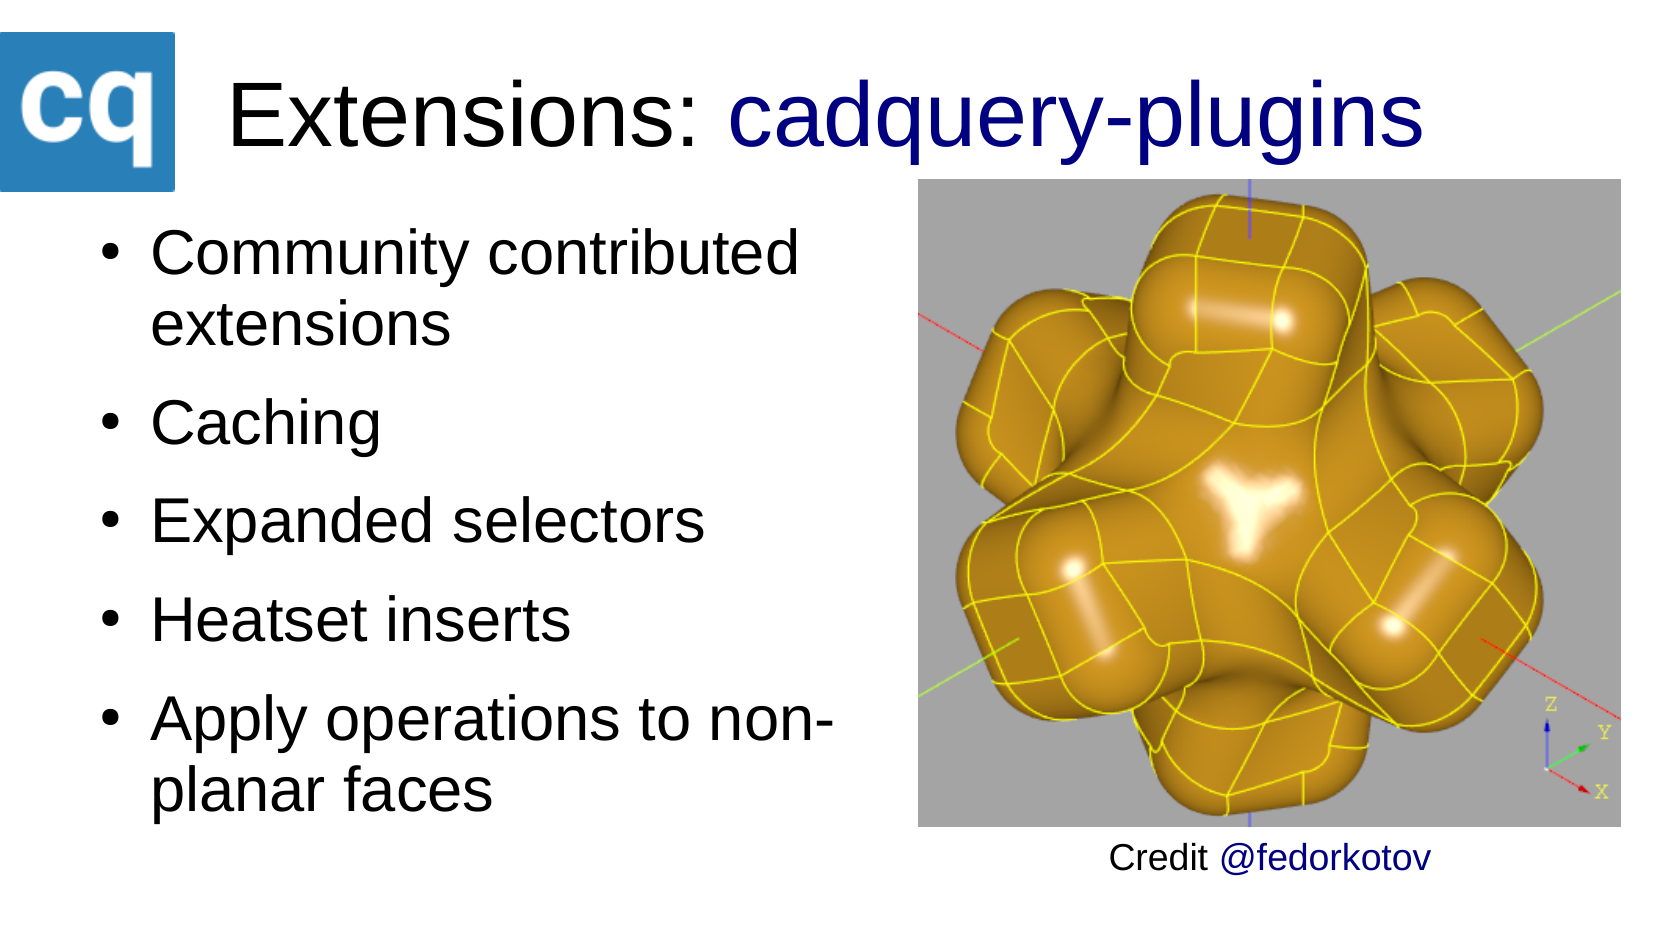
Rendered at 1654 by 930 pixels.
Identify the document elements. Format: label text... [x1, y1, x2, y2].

text_box Credit @fedorkotov [1093, 828, 1447, 886]
picture [918, 179, 1621, 827]
picture [0, 32, 175, 192]
list Community contributed extensions Caching Expanded selectors Heatset inserts Apply operations to non-planar faces [82, 217, 871, 826]
title Extensions: cadquery-plugins [82, 37, 1571, 193]
